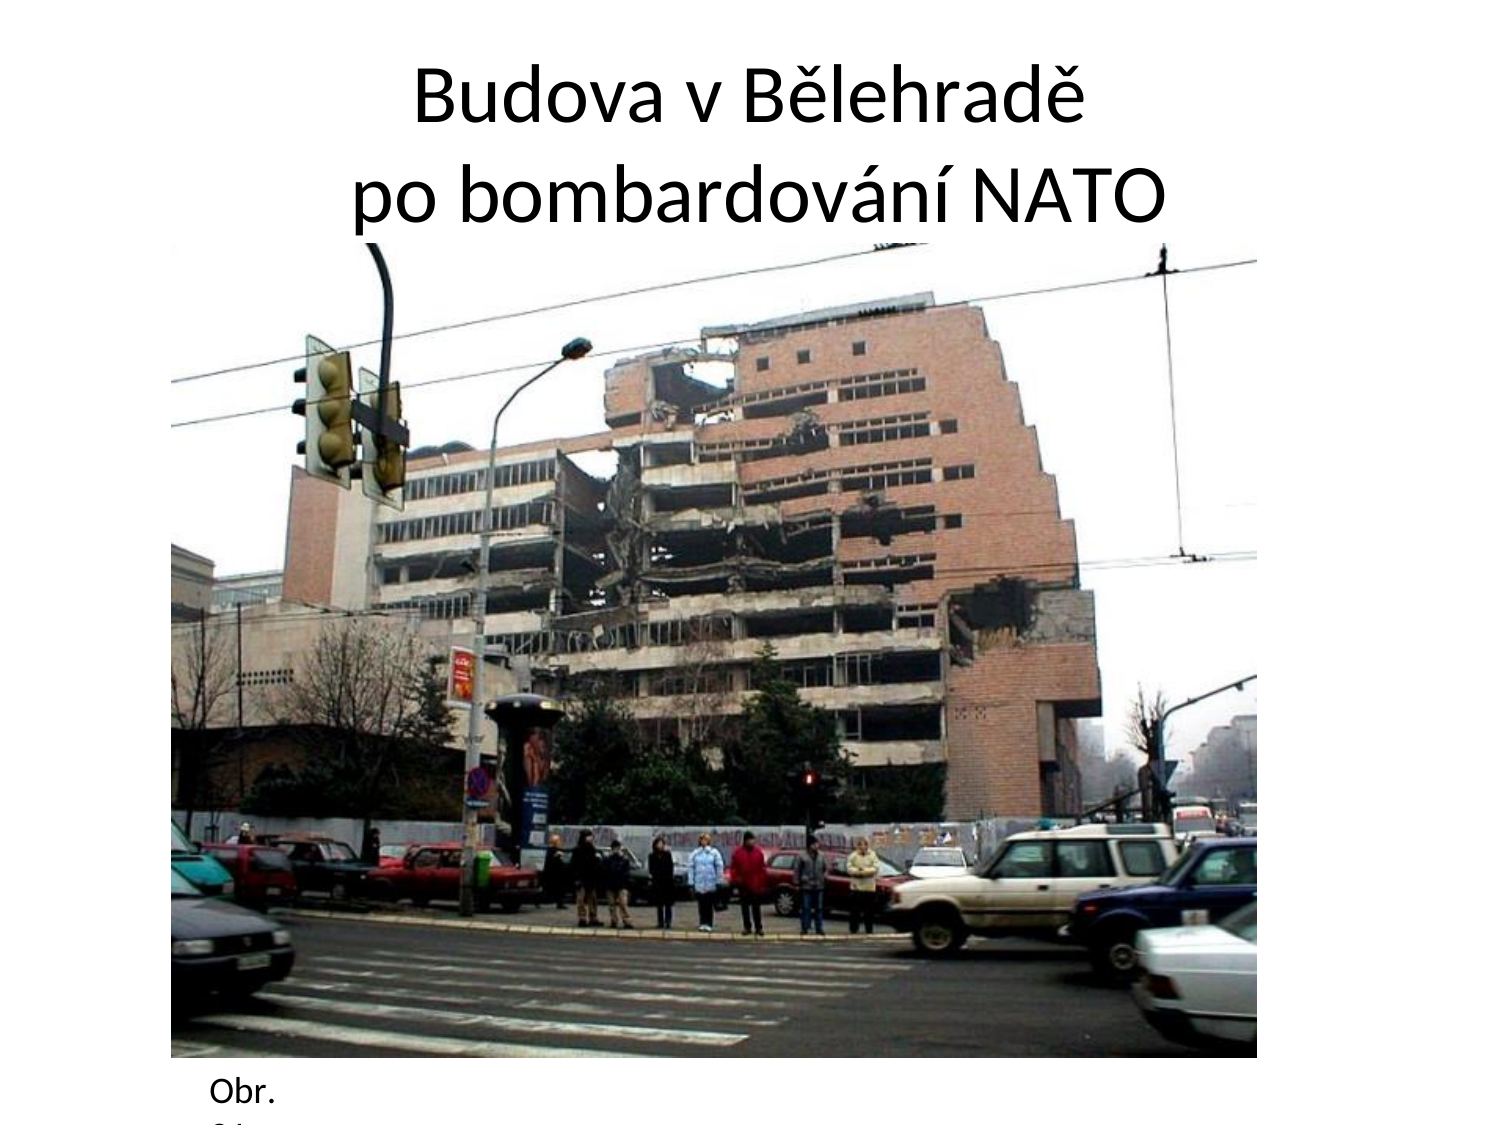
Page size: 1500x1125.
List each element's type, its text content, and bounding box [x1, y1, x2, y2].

text_box [171, 243, 1257, 1058]
text_box Obr. 31 [194, 1058, 336, 1125]
title Budova v Bělehradě po bombardování NATO [75, 31, 1426, 247]
